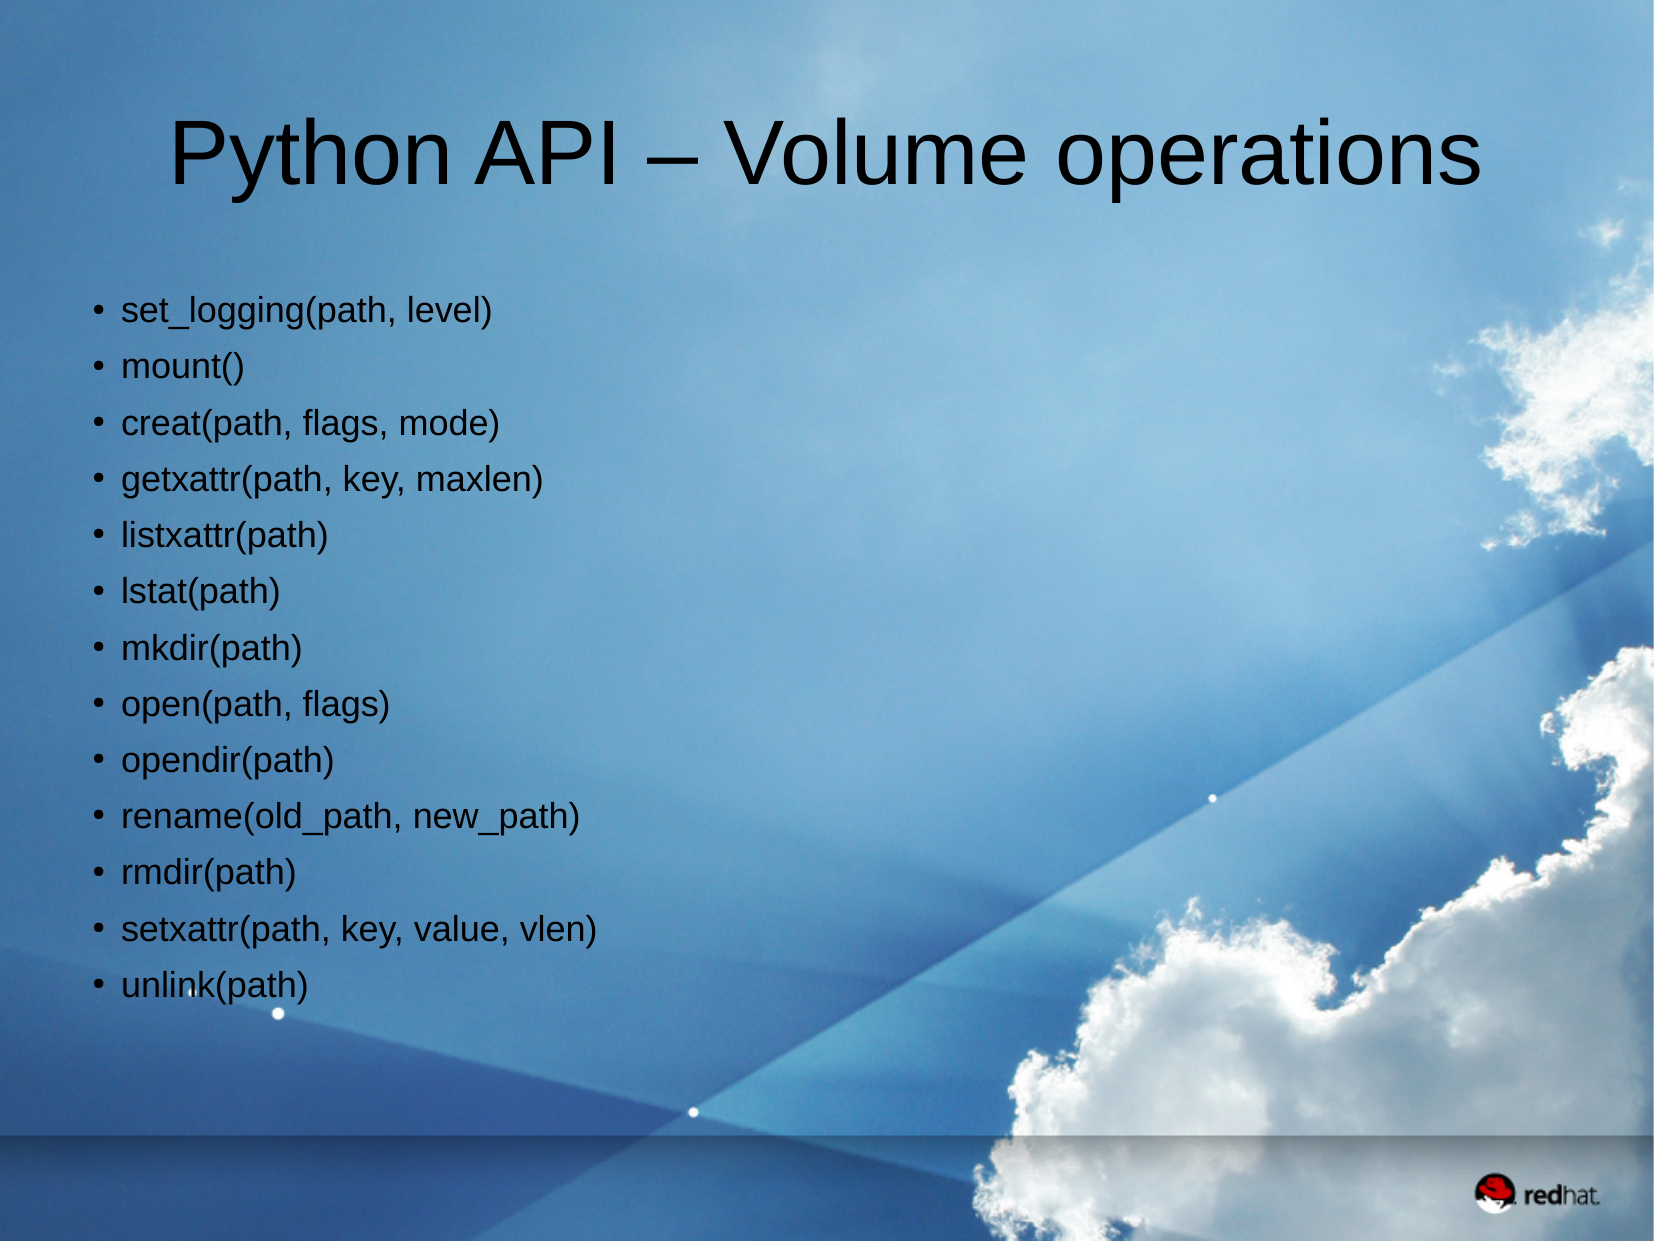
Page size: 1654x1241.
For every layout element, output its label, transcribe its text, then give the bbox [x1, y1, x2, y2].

list set_logging(path, level) mount() creat(path, flags, mode) getxattr(path, key, maxlen) listxattr(path) lstat(path) mkdir(path) open(path, flags) opendir(path) rename(old_path, new_path) rmdir(path) setxattr(path, key, value, vlen) unlink(path) [82, 290, 1571, 1010]
picture [0, 0, 1654, 1241]
title Python API – Volume operations [82, 49, 1571, 257]
